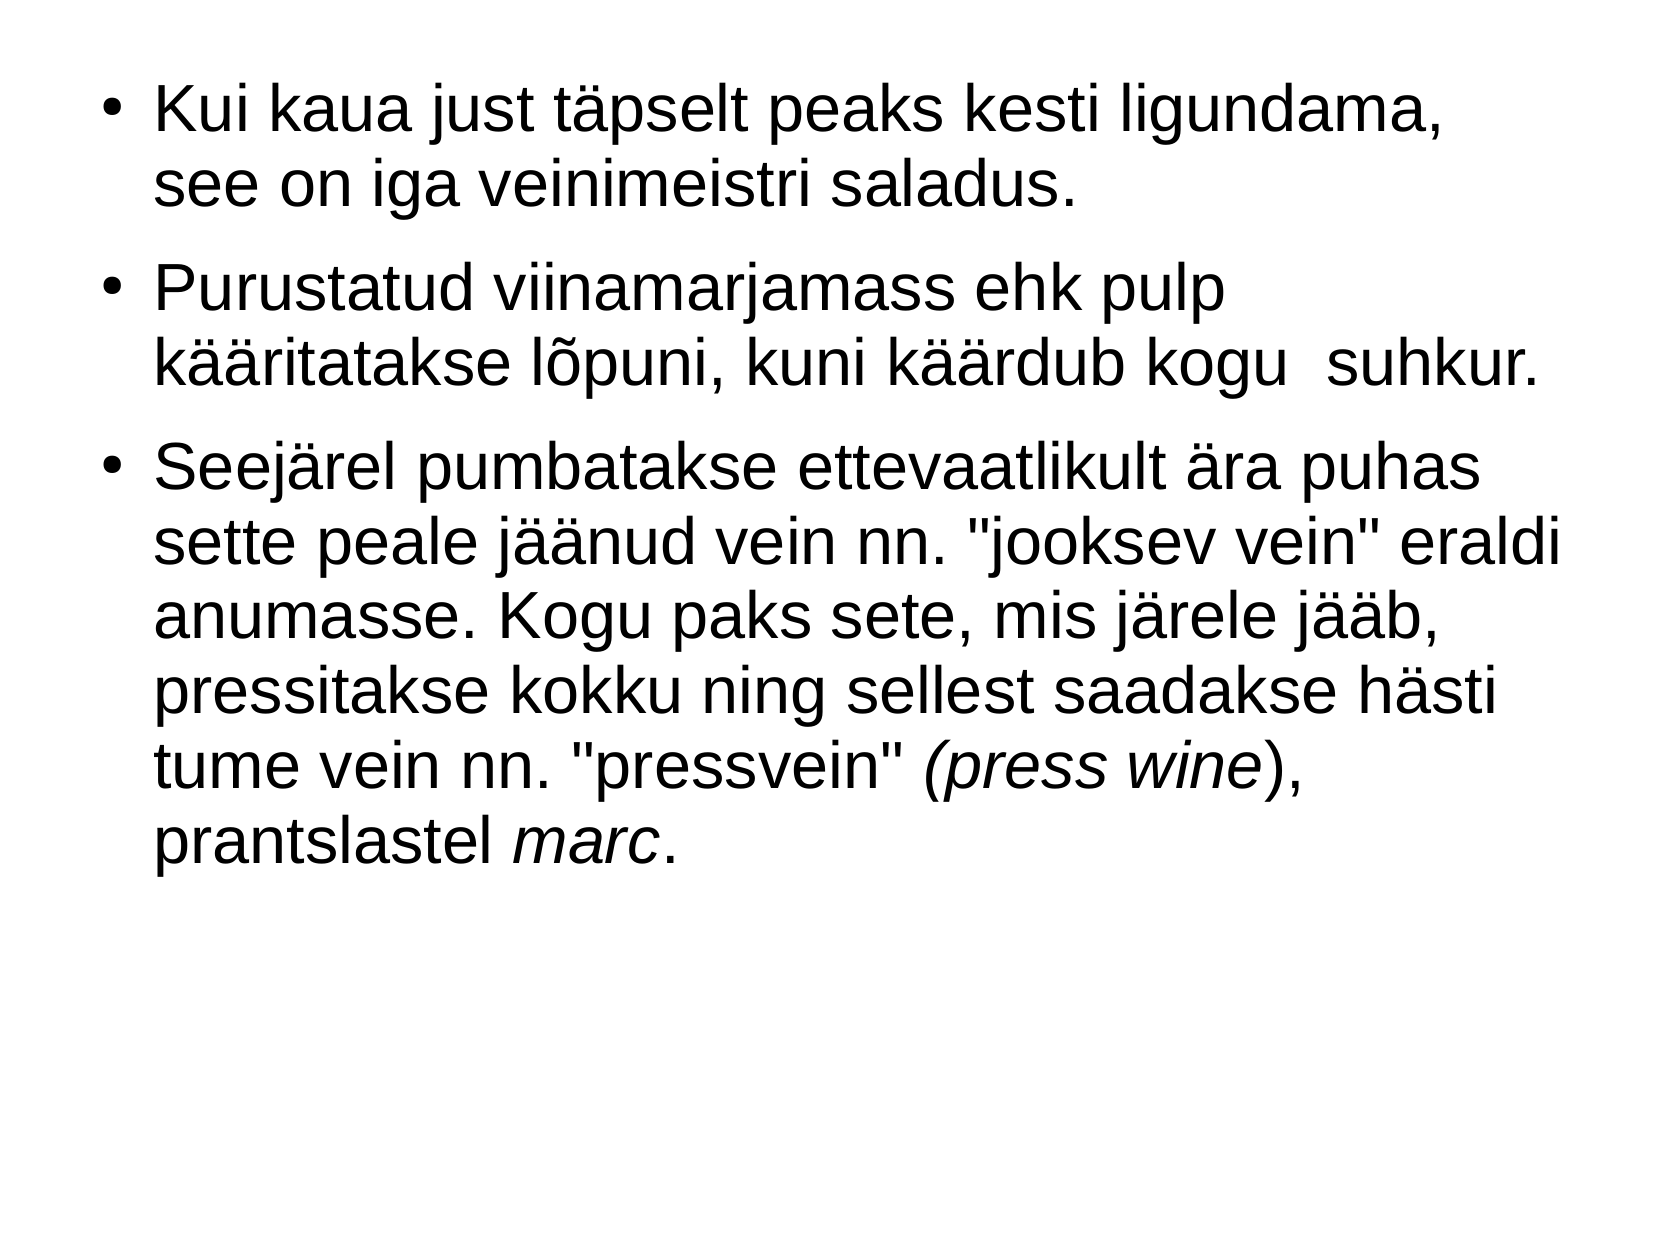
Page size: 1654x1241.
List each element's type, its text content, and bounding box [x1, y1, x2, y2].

list Kui kaua just täpselt peaks kesti ligundama, see on iga veinimeistri saladus. Purustatud viinamarjamass ehk pulp kääritatakse lõpuni, kuni käärdub kogu suhkur. Seejärel pumbatakse ettevaatlikult ära puhas sette peale jäänud vein nn. "jooksev vein" eraldi anumasse. Kogu paks sete, mis järele jääb, pressitakse kokku ning sellest saadakse hästi tume vein nn. "pressvein" (press wine), prantslastel marc. [82, 70, 1571, 1109]
